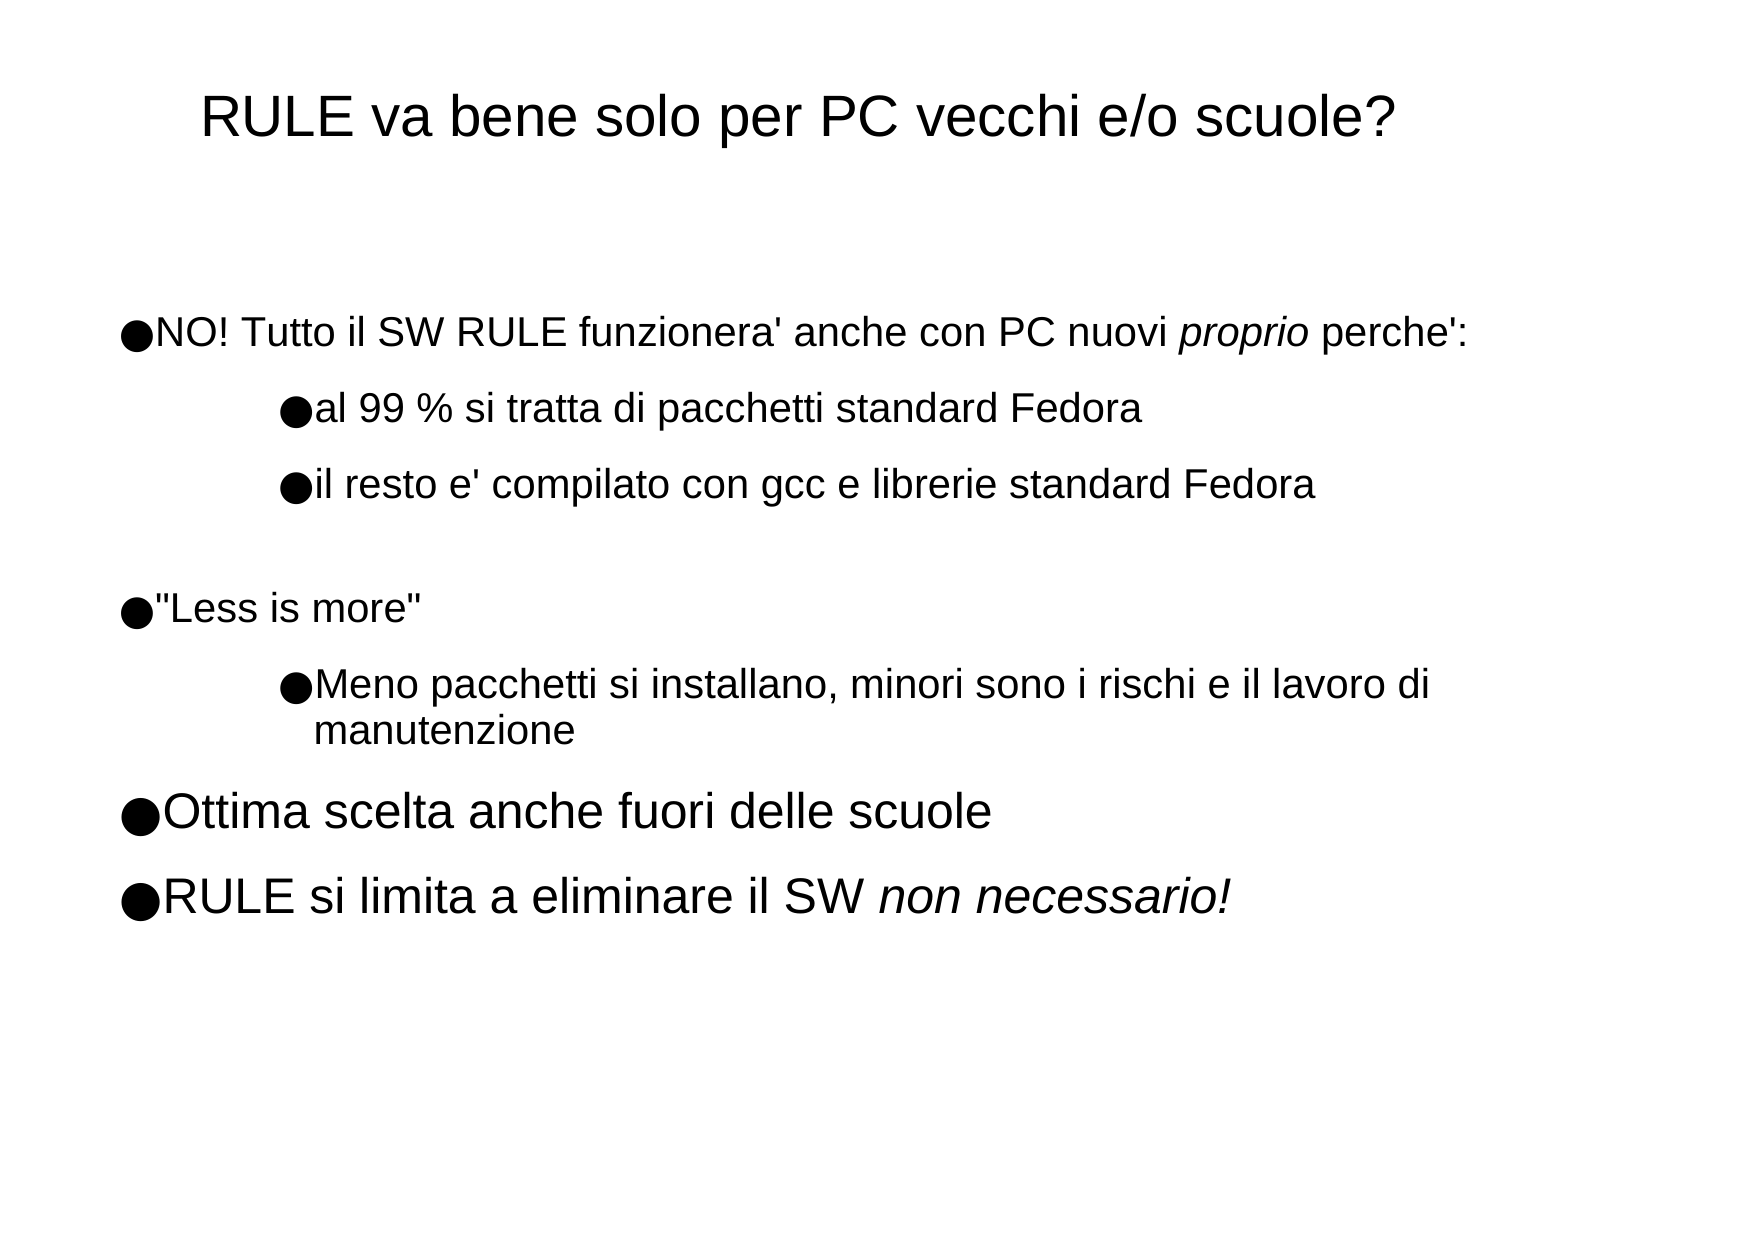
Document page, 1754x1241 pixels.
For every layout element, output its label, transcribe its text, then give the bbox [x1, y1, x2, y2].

text_box RULE va bene solo per PC vecchi e/o scuole? [108, 83, 1506, 156]
text_box NO! Tutto il SW RULE funzionera' anche con PC nuovi proprio perche': al 99 % si tratta di pacchetti standard Fedora il resto e' compilato con gcc e librerie standard Fedora "Less is more" Meno pacchetti si installano, minori sono i rischi e il lavoro di manutenzione Ottima scelta anche fuori delle scuole RULE si limita a eliminare il SW non necessario! [100, 308, 1667, 975]
